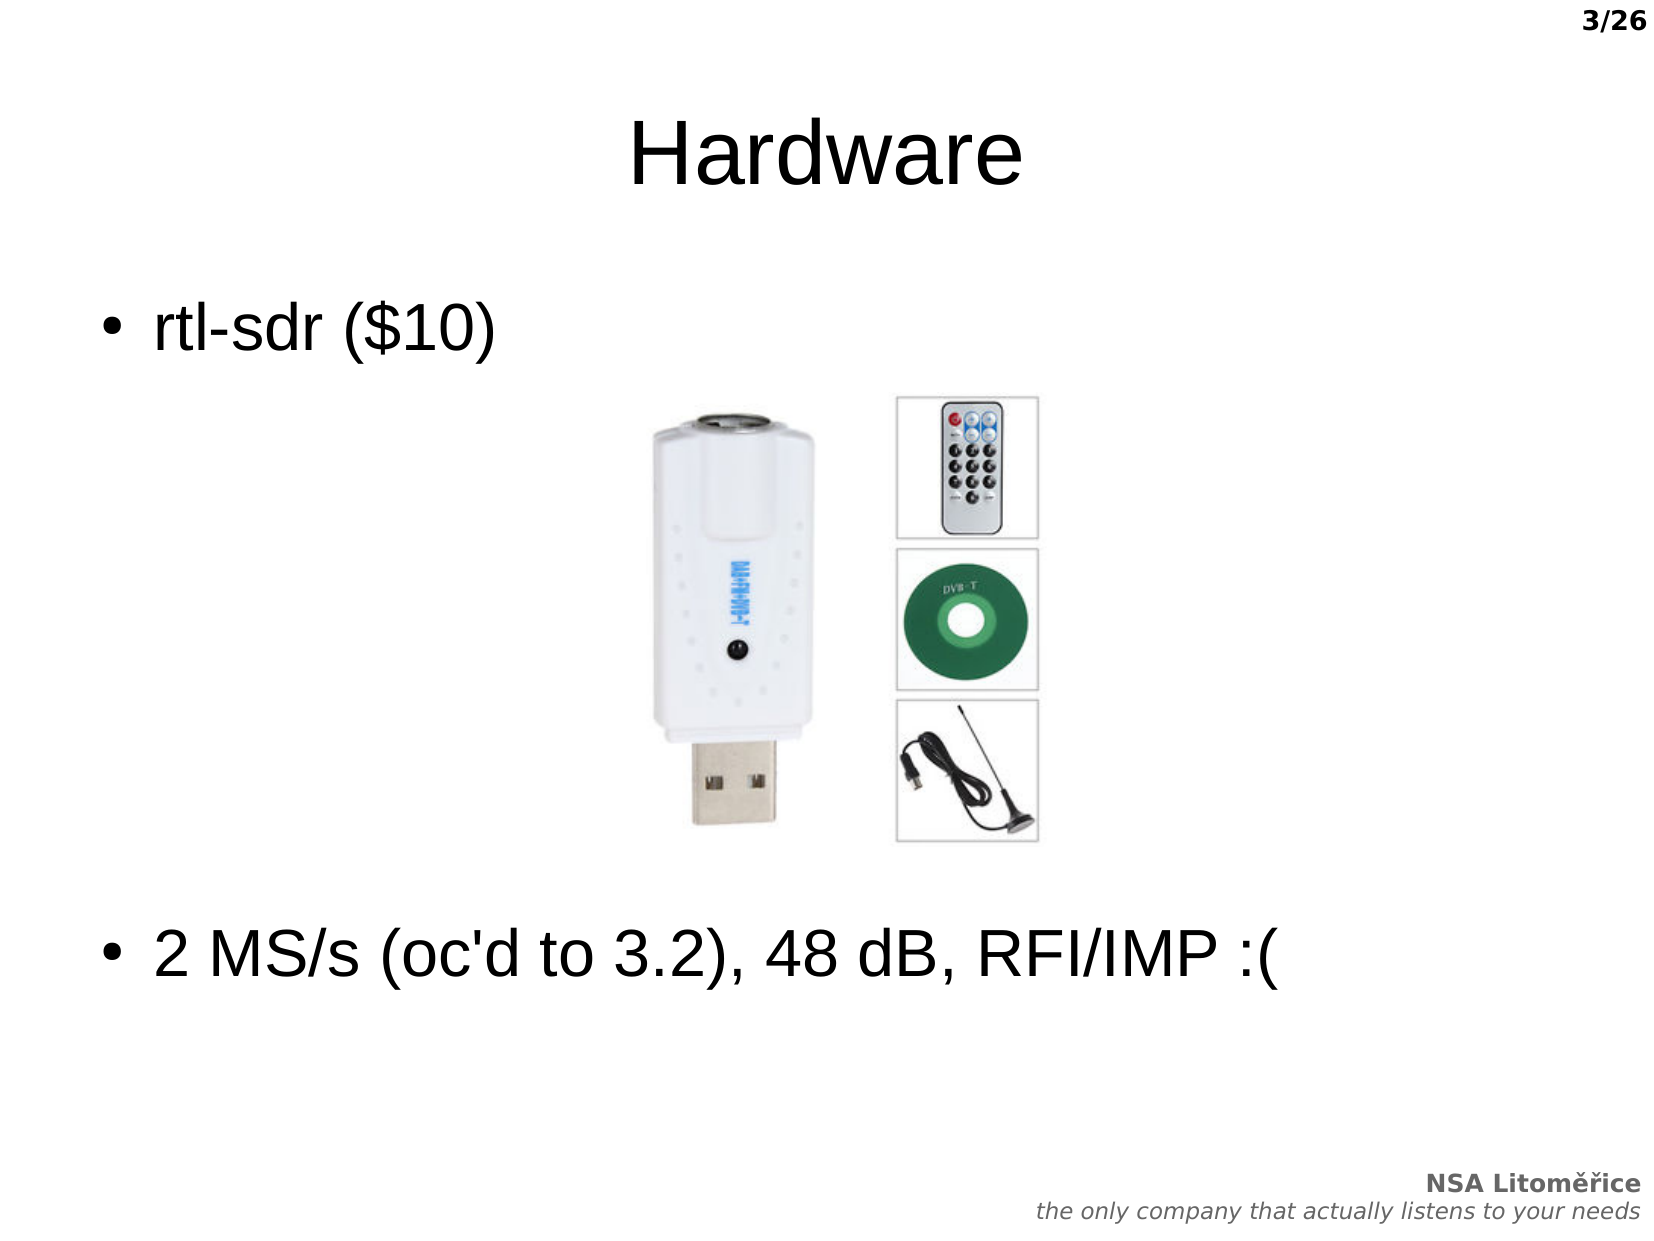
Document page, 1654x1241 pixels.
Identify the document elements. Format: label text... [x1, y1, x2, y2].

picture [598, 392, 1053, 847]
list rtl-sdr ($10) 2 MS/s (oc'd to 3.2), 48 dB, RFI/IMP :( [82, 290, 1571, 1010]
title Hardware [82, 49, 1571, 257]
